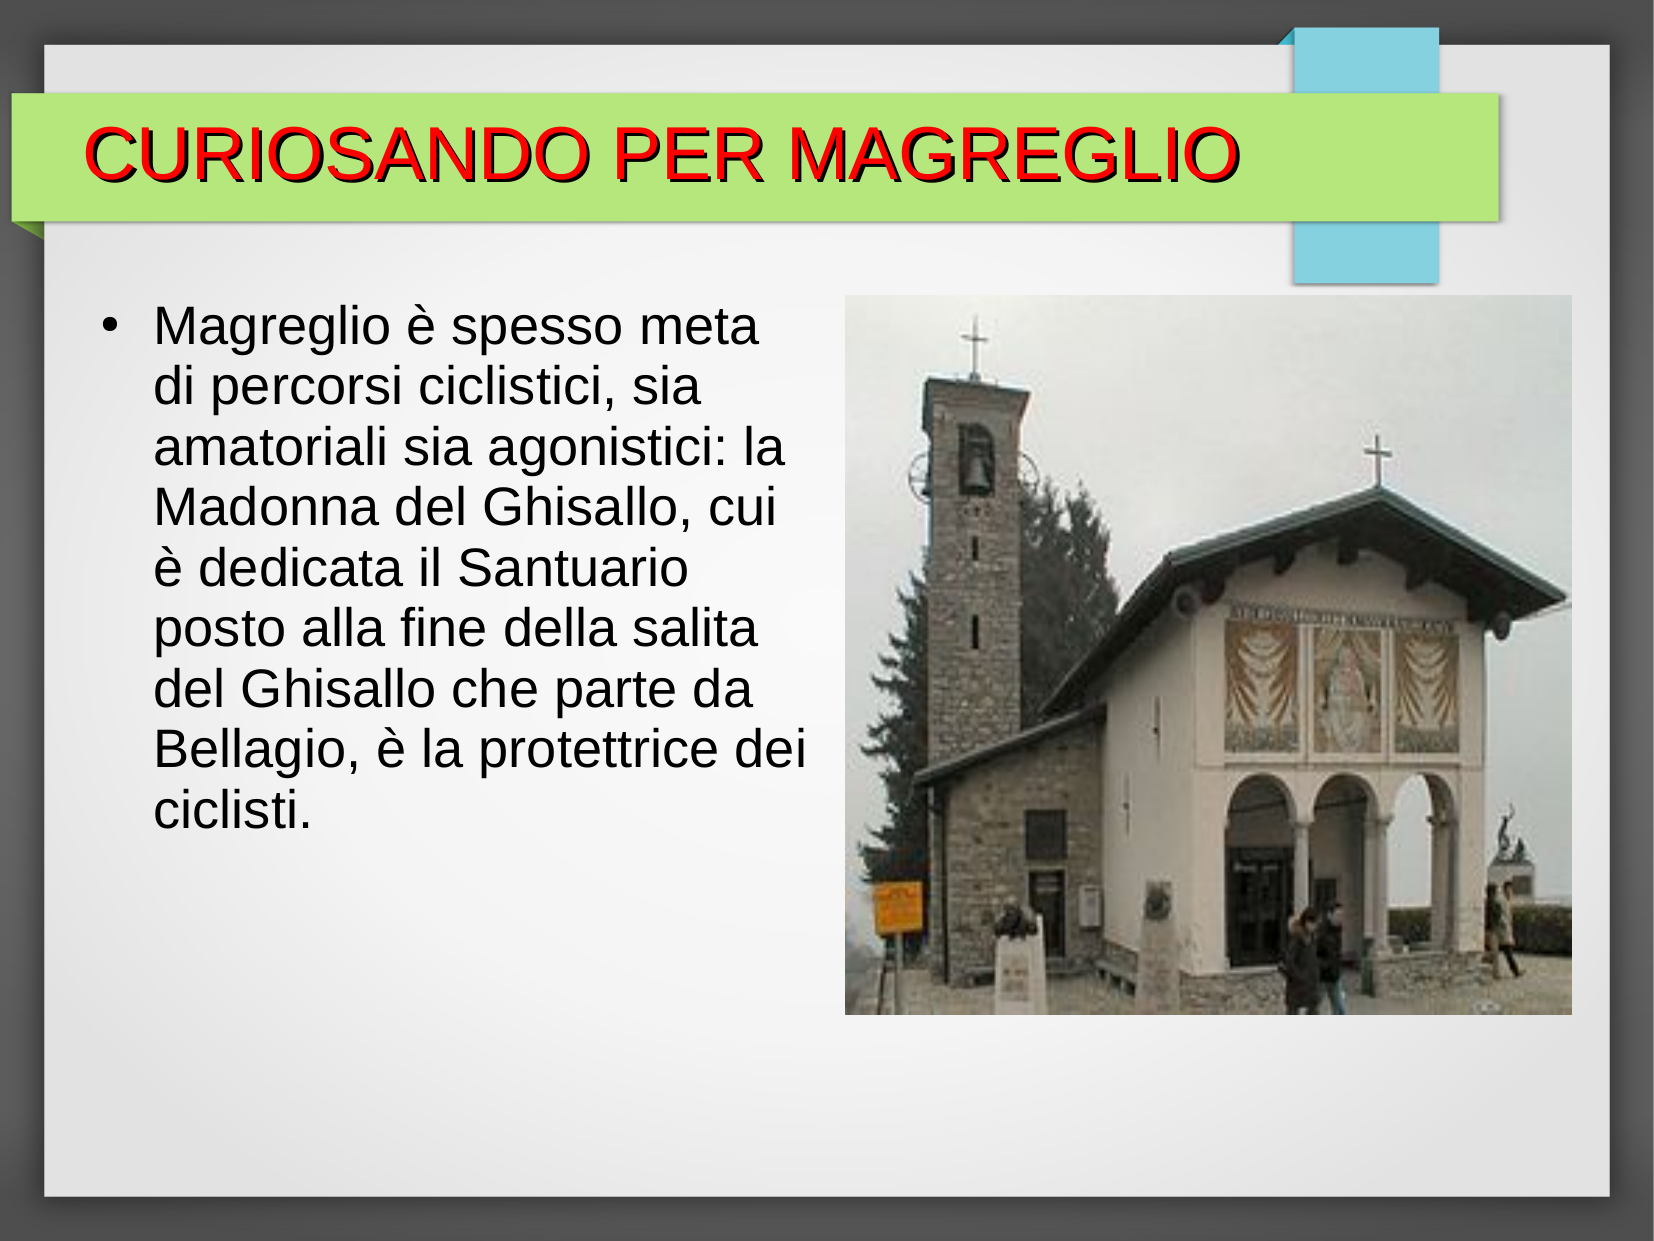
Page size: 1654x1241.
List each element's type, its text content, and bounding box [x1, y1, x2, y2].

title CURIOSANDO PER MAGREGLIO [82, 94, 1264, 213]
picture [0, 0, 1654, 1241]
list Magreglio è spesso meta di percorsi ciclistici, sia amatoriali sia agonistici: la Madonna del Ghisallo, cui è dedicata il Santuario posto alla fine della salita del Ghisallo che parte da Bellagio, è la protettrice dei ciclisti. [82, 295, 809, 1015]
